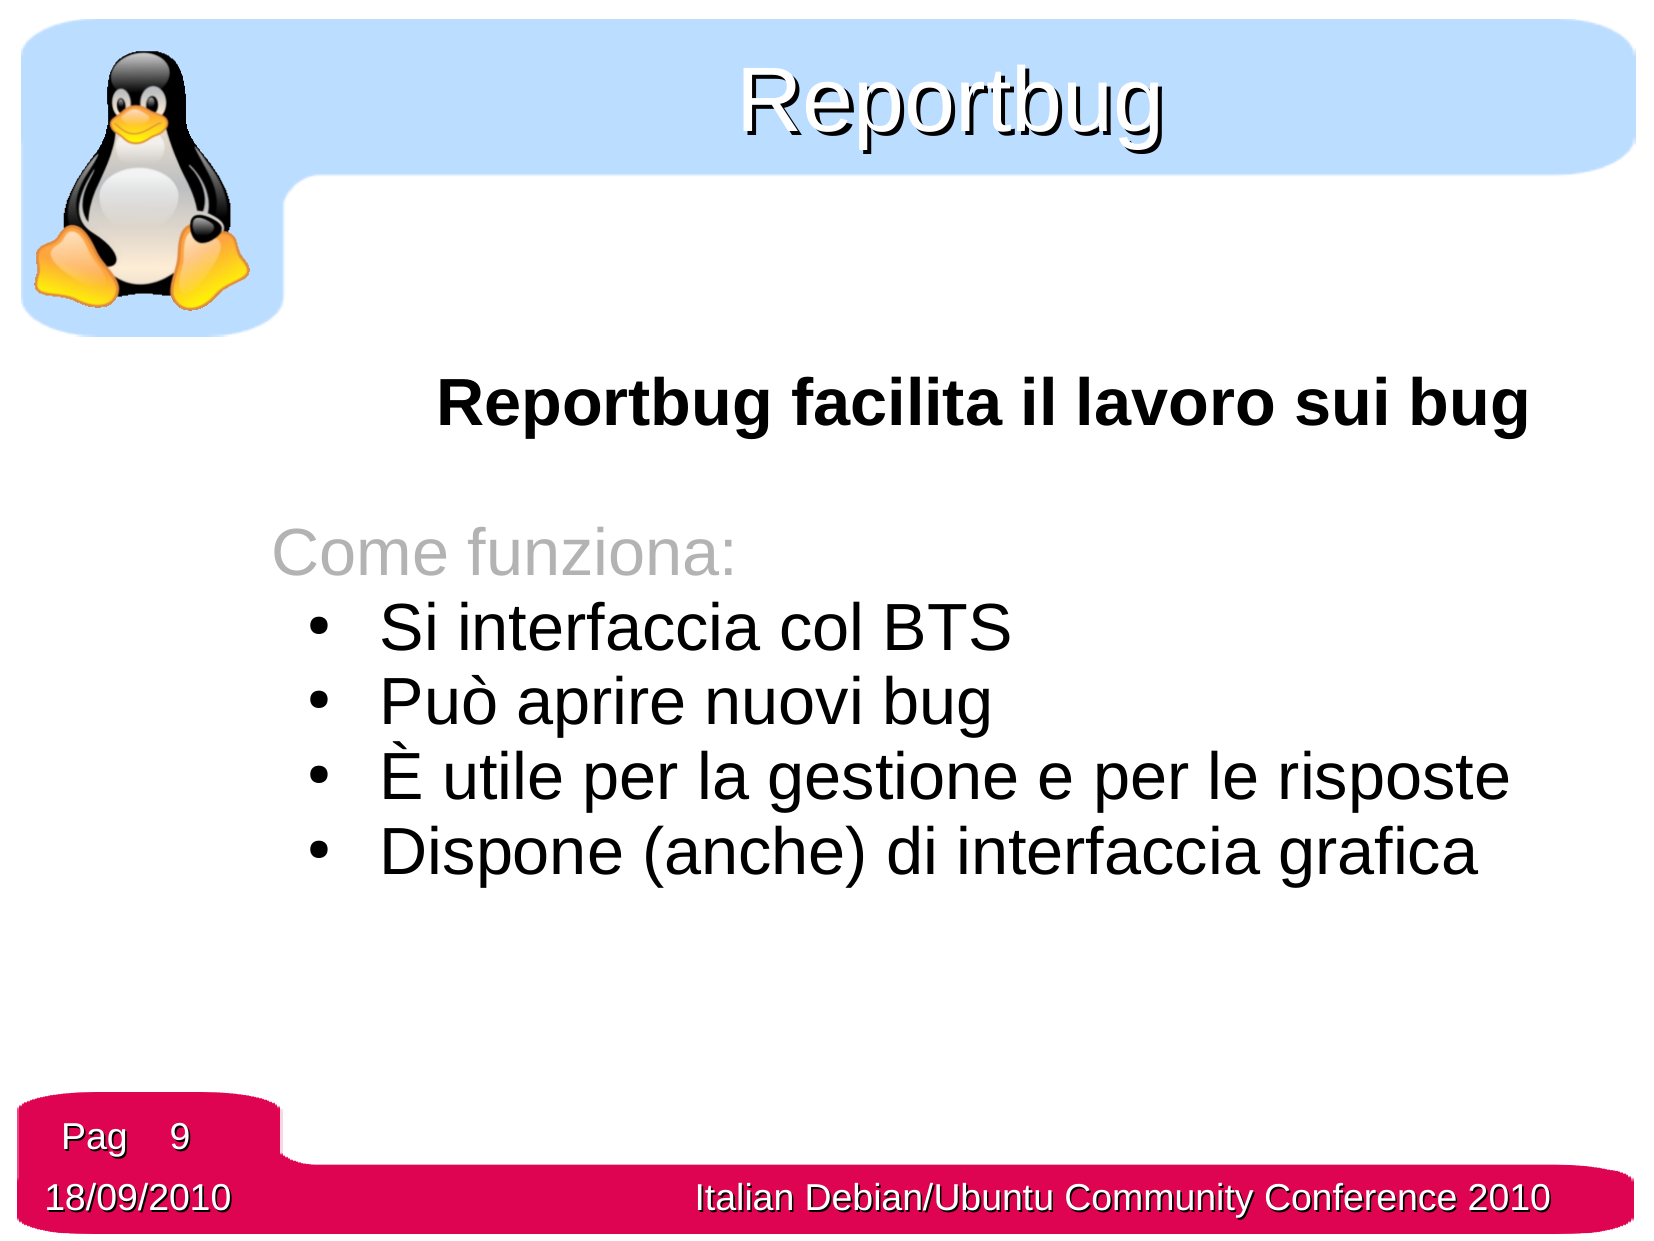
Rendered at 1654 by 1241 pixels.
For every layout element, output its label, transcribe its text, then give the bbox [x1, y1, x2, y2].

subtitle Reportbug facilita il lavoro sui bug Come funziona: Si interfaccia col BTS Può aprire nuovi bug È utile per la gestione e per le risposte Dispone (anche) di interfaccia grafica [271, 206, 1654, 1123]
picture [21, 19, 1636, 337]
text_box Italian Debian/Ubuntu Community Conference 2010 [680, 1169, 1566, 1241]
text_box Pag <numero> [46, 1108, 266, 1182]
picture [17, 1092, 1634, 1234]
text_box 18/09/2010 [29, 1169, 296, 1241]
title Reportbug [265, 3, 1636, 196]
